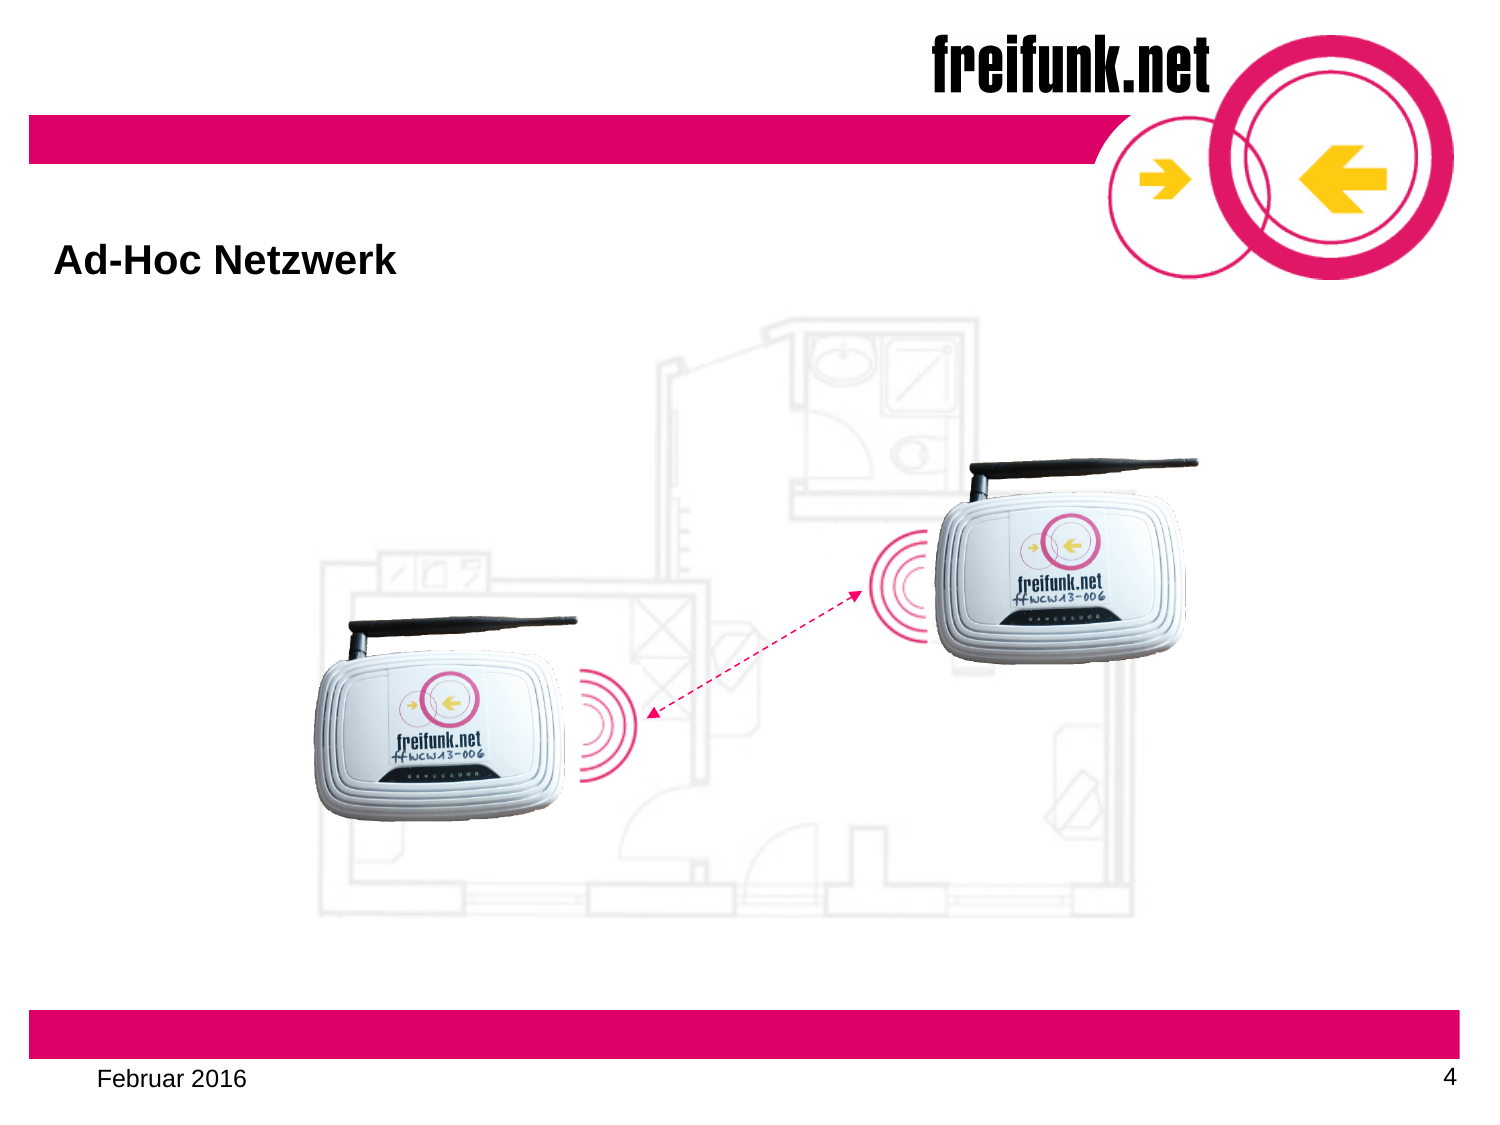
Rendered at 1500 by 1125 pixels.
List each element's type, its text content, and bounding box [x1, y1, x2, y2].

picture [305, 306, 1199, 929]
text_box Ad-Hoc Netzwerk [53, 233, 1046, 313]
picture [932, 34, 1454, 280]
